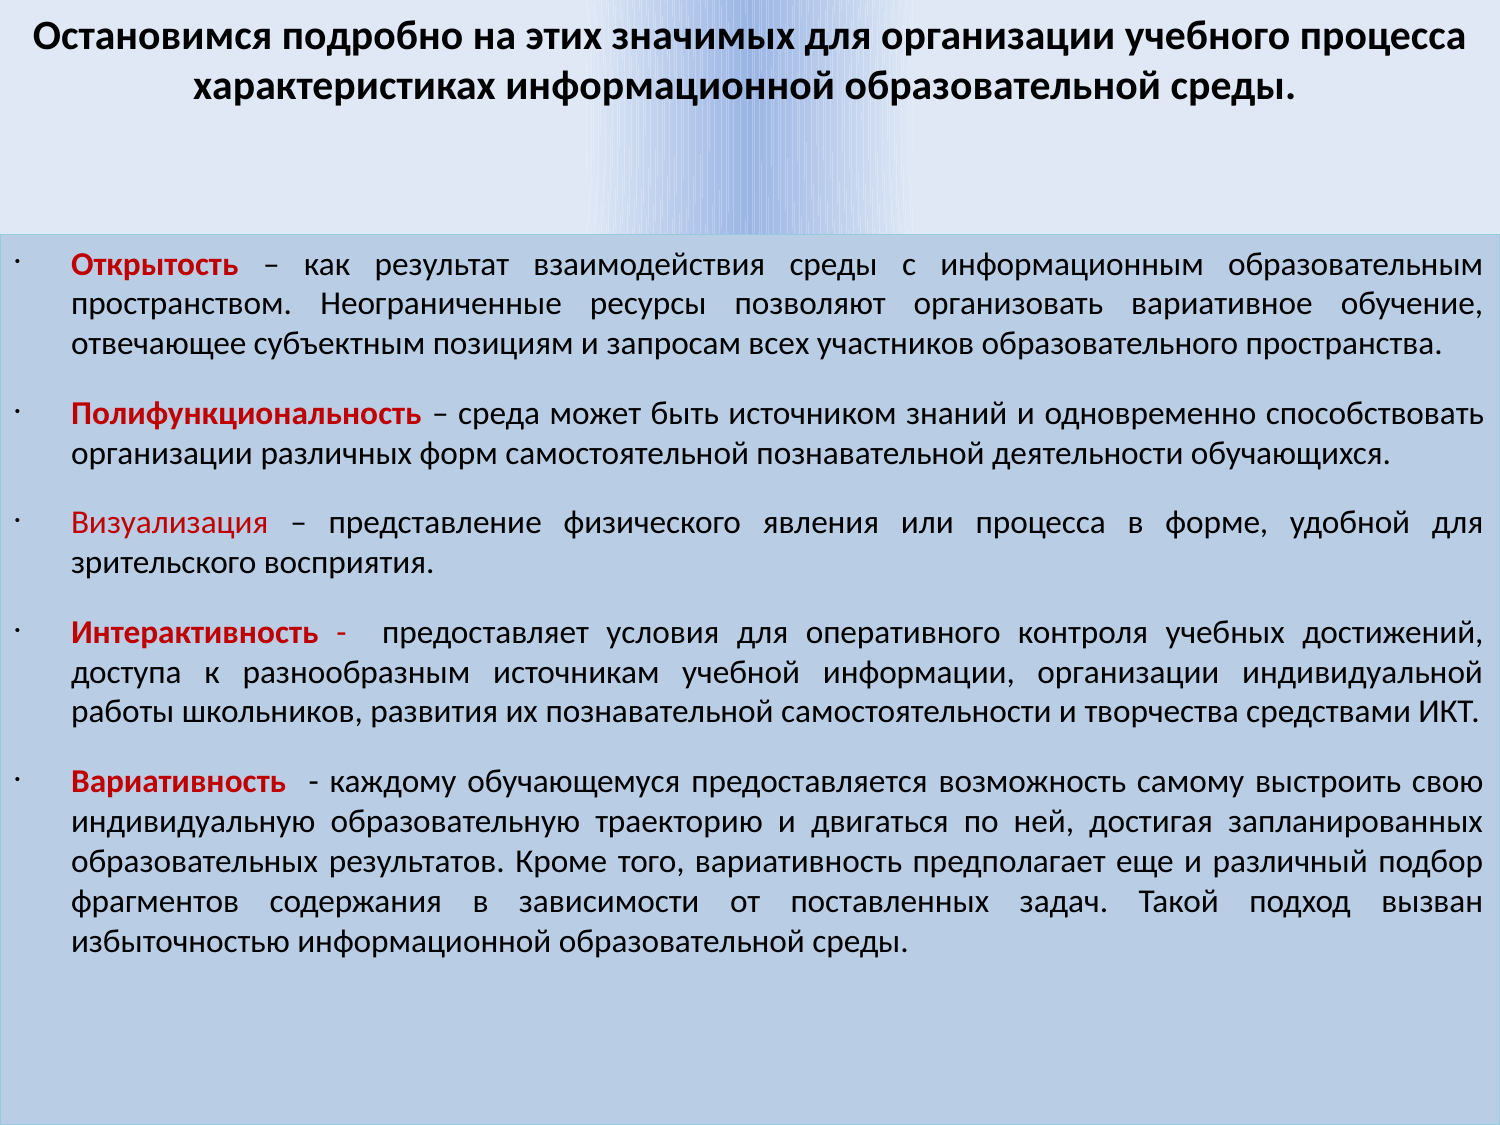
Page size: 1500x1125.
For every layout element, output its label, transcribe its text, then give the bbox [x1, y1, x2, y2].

list Открытость – как результат взаимодействия среды с информационным образовательным пространством. Неограниченные ресурсы позволяют организовать вариативное обучение, отвечающее субъектным позициям и запросам всех участников образовательного пространства. Полифункциональность – среда может быть источником знаний и одновременно способствовать организации различных форм самостоятельной познавательной деятельности обучающихся. Визуализация – представление физического явления или процесса в форме, удобной для зрительского восприятия. Интерактивность - предоставляет условия для оперативного контроля учебных достижений, доступа к разнообразным источникам учебной информации, организации индивидуальной работы школьников, развития их познавательной самостоятельности и творчества средствами ИКТ. Вариативность - каждому обучающемуся предоставляется возможность самому выстроить свою индивидуальную образовательную траекторию и двигаться по ней, достигая запланированных образовательных результатов. Кроме того, вариативность предполагает еще и различный подбор фрагментов содержания в зависимости от поставленных задач. Такой подход вызван избыточностью информационной образовательной среды. [0, 234, 1500, 1125]
title Остановимся подробно на этих значимых для организации учебного процесса характеристиках информационной образовательной среды. [0, 0, 1500, 234]
